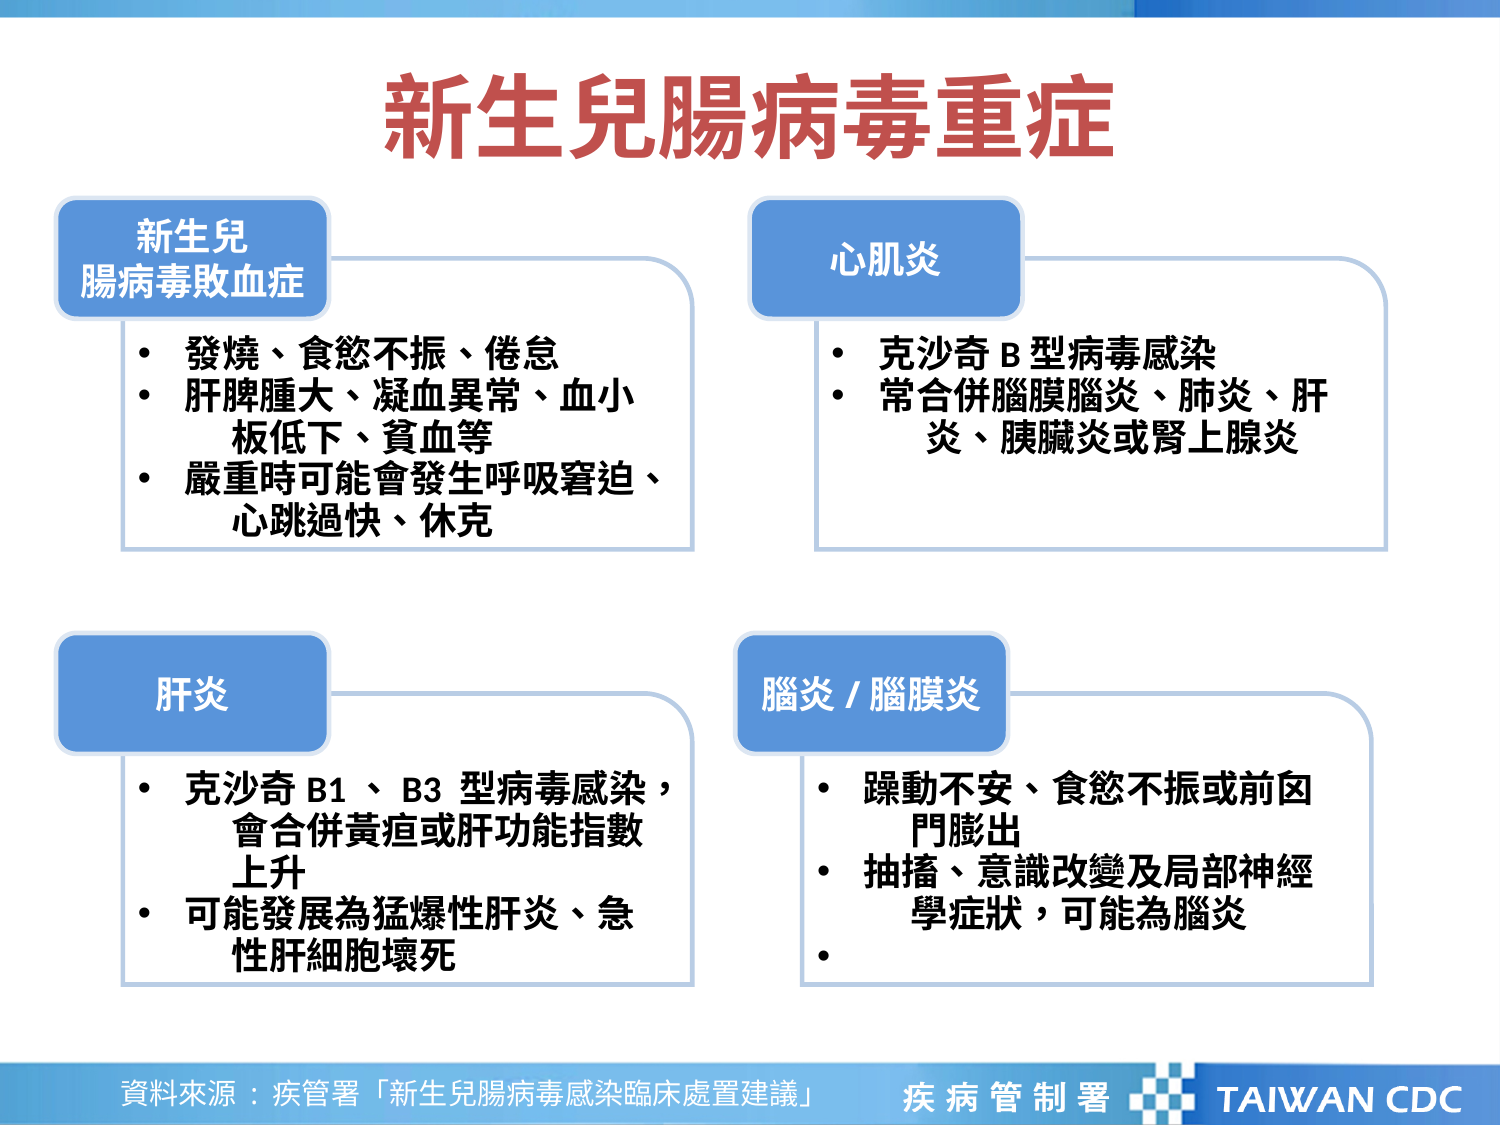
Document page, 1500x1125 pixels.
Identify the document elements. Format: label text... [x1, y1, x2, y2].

text_box 躁動不安、食慾不振或前囟門膨出 抽搐、意識改變及局部神經學症狀，可能為腦炎 [802, 693, 1372, 985]
text_box 發燒、食慾不振、倦怠 肝脾腫大、凝血異常、血小板低下、貧血等 嚴重時可能會發生呼吸窘迫、心跳過快、休克 [122, 258, 693, 550]
text_box 腦炎/腦膜炎 [735, 632, 1009, 754]
text_box 克沙奇B型病毒感染 常合併腦膜腦炎、肺炎、肝炎、胰臟炎或腎上腺炎 [816, 258, 1386, 550]
text_box 肝炎 [55, 632, 329, 754]
text_box 克沙奇B1、B3 型病毒感染，會合併黃疸或肝功能指數上升 可能發展為猛爆性肝炎、急性肝細胞壞死 [122, 693, 693, 985]
text_box 資料來源 : 疾管署「新生兒腸病毒感染臨床處置建議」 [105, 1068, 844, 1118]
title 新生兒腸病毒重症 [75, 20, 1426, 208]
text_box 心肌炎 [749, 197, 1023, 319]
text_box 新生兒 腸病毒敗血症 [55, 197, 329, 319]
